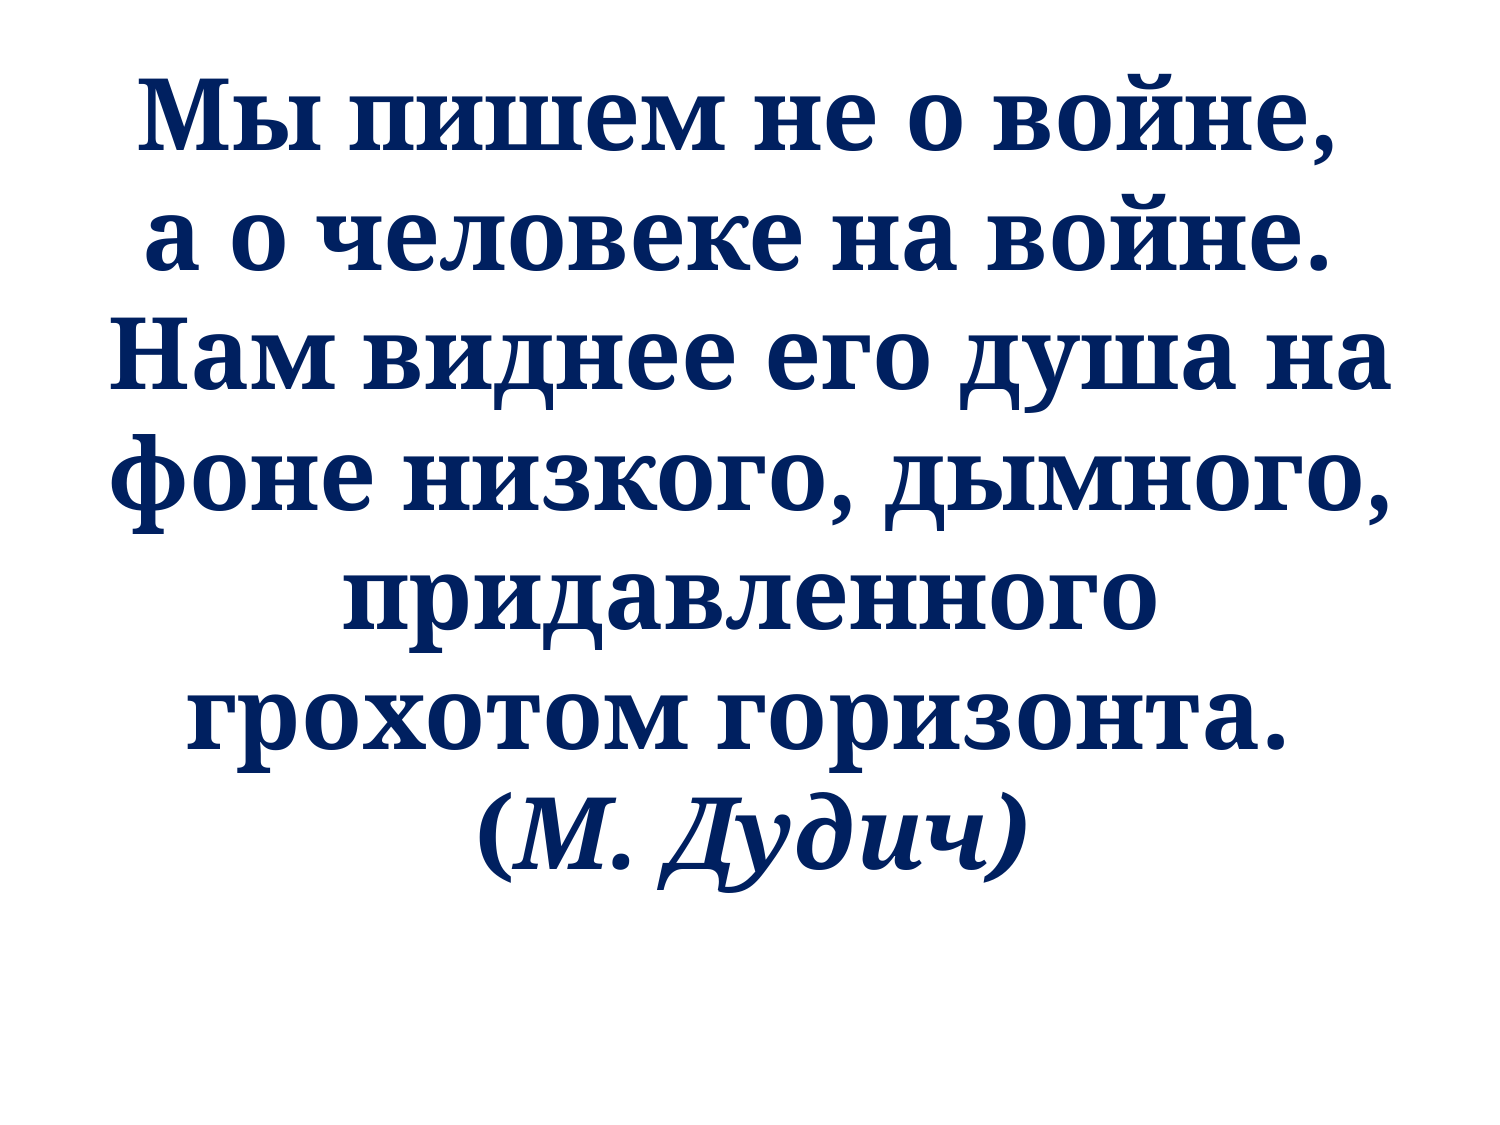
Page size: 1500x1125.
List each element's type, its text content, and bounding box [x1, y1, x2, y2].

title Мы пишем не о войне, а о человеке на войне. Нам виднее его душа на фоне низкого, дымного, придавленного грохотом горизонта. (М. Дудич) [76, 42, 1427, 1010]
